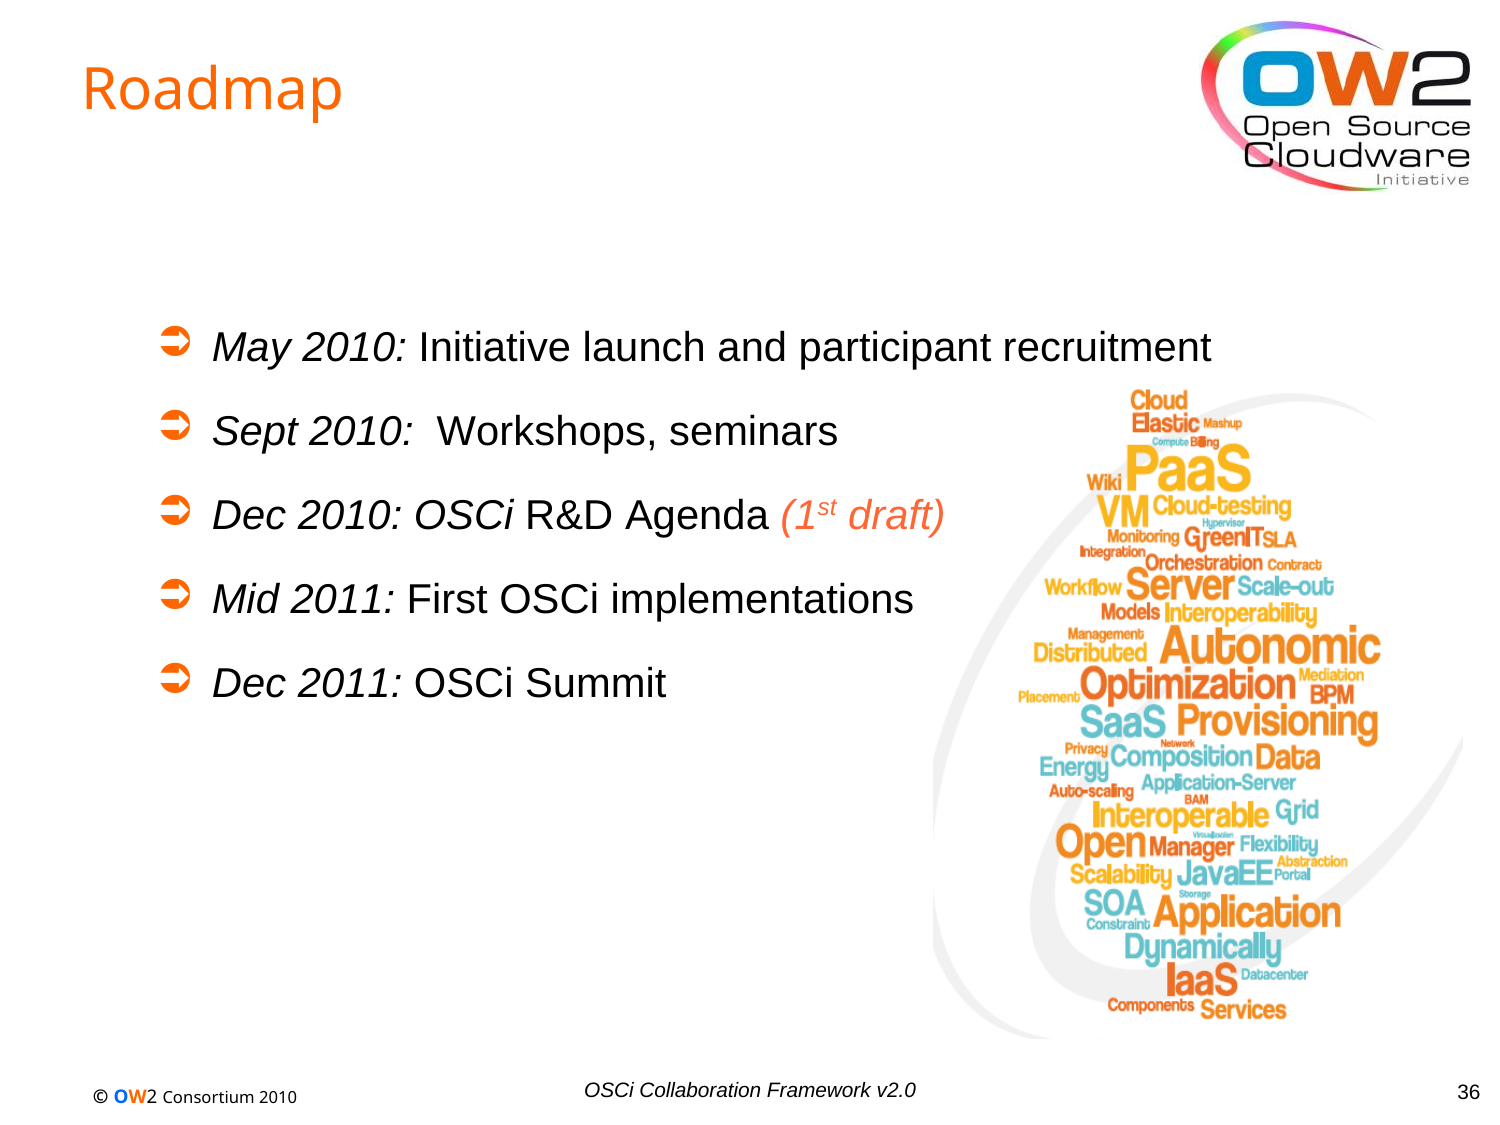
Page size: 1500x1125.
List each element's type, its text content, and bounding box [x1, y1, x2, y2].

list May 2010: Initiative launch and participant recruitment Sept 2010: Workshops, seminars Dec 2010: OSCi R&D Agenda (1st draft) Mid 2011: First OSCi implementations Dec 2011: OSCi Summit [156, 300, 1324, 923]
title Roadmap [81, 43, 1182, 213]
picture [933, 377, 1463, 1039]
picture [1199, 19, 1472, 195]
